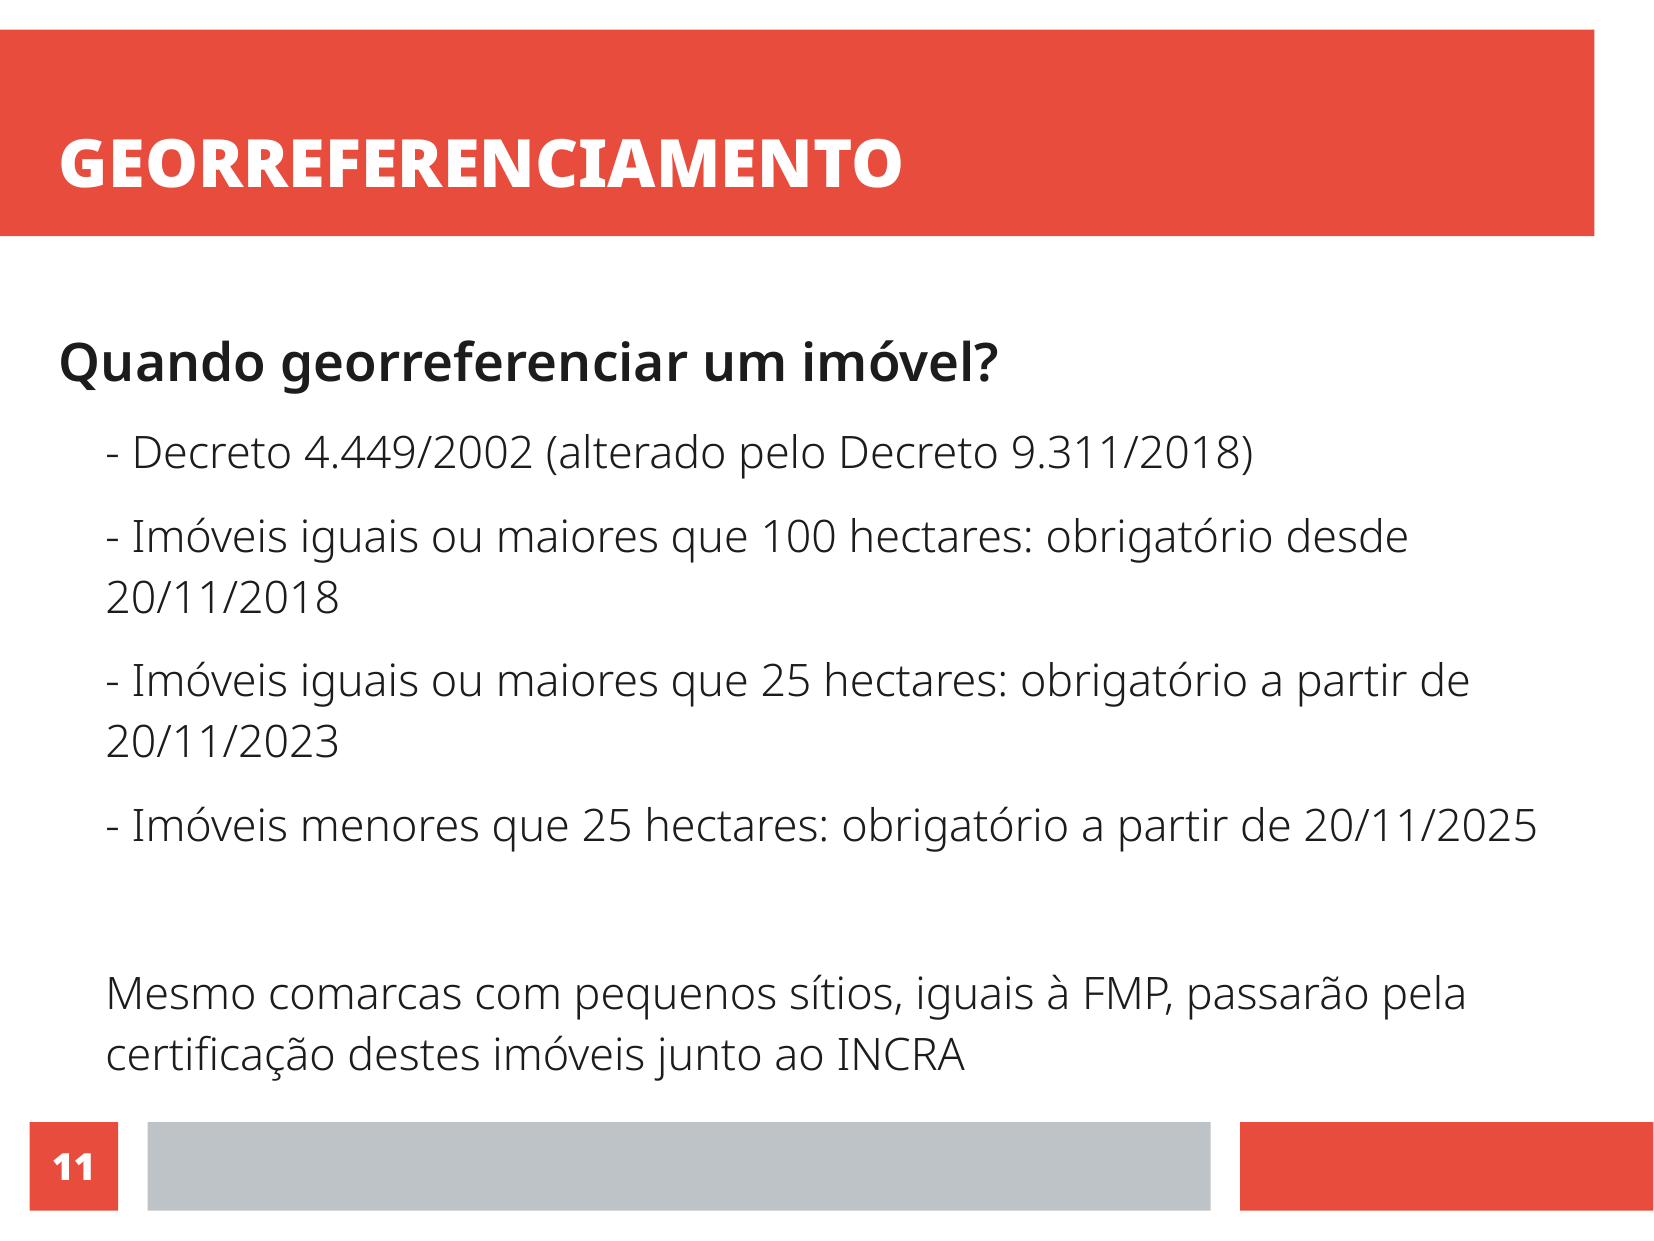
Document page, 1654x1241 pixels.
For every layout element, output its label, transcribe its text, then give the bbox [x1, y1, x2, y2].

title GEORREFERENCIAMENTO [59, 59, 1595, 207]
list Quando georreferenciar um imóvel? - Decreto 4.449/2002 (alterado pelo Decreto 9.311/2018) - Imóveis iguais ou maiores que 100 hectares: obrigatório desde 20/11/2018 - Imóveis iguais ou maiores que 25 hectares: obrigatório a partir de 20/11/2023 - Imóveis menores que 25 hectares: obrigatório a partir de 20/11/2025 Mesmo comarcas com pequenos sítios, iguais à FMP, passarão pela certificação destes imóveis junto ao INCRA [59, 324, 1565, 1093]
